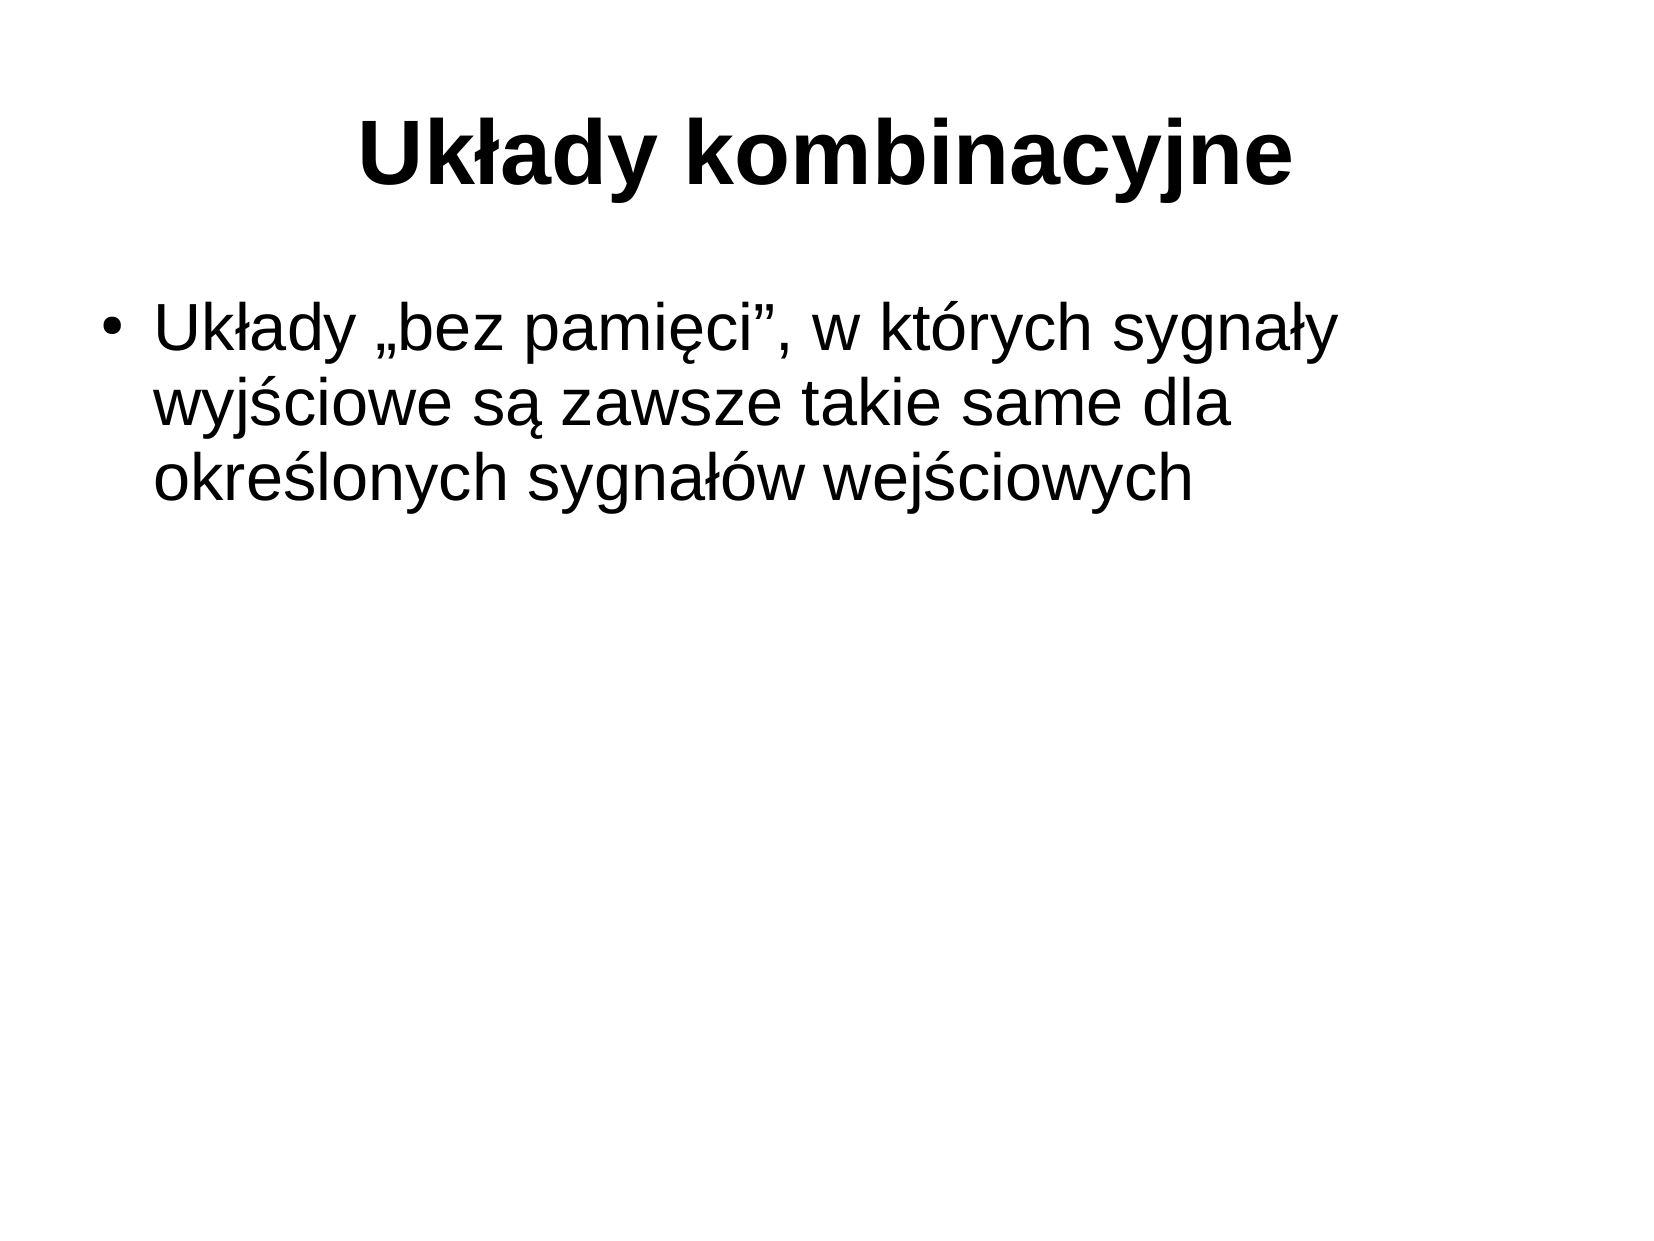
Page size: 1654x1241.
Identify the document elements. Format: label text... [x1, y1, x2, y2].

list Układy „bez pamięci”, w których sygnały wyjściowe są zawsze takie same dla określonych sygnałów wejściowych [82, 290, 1571, 1109]
title Układy kombinacyjne [82, 49, 1571, 257]
